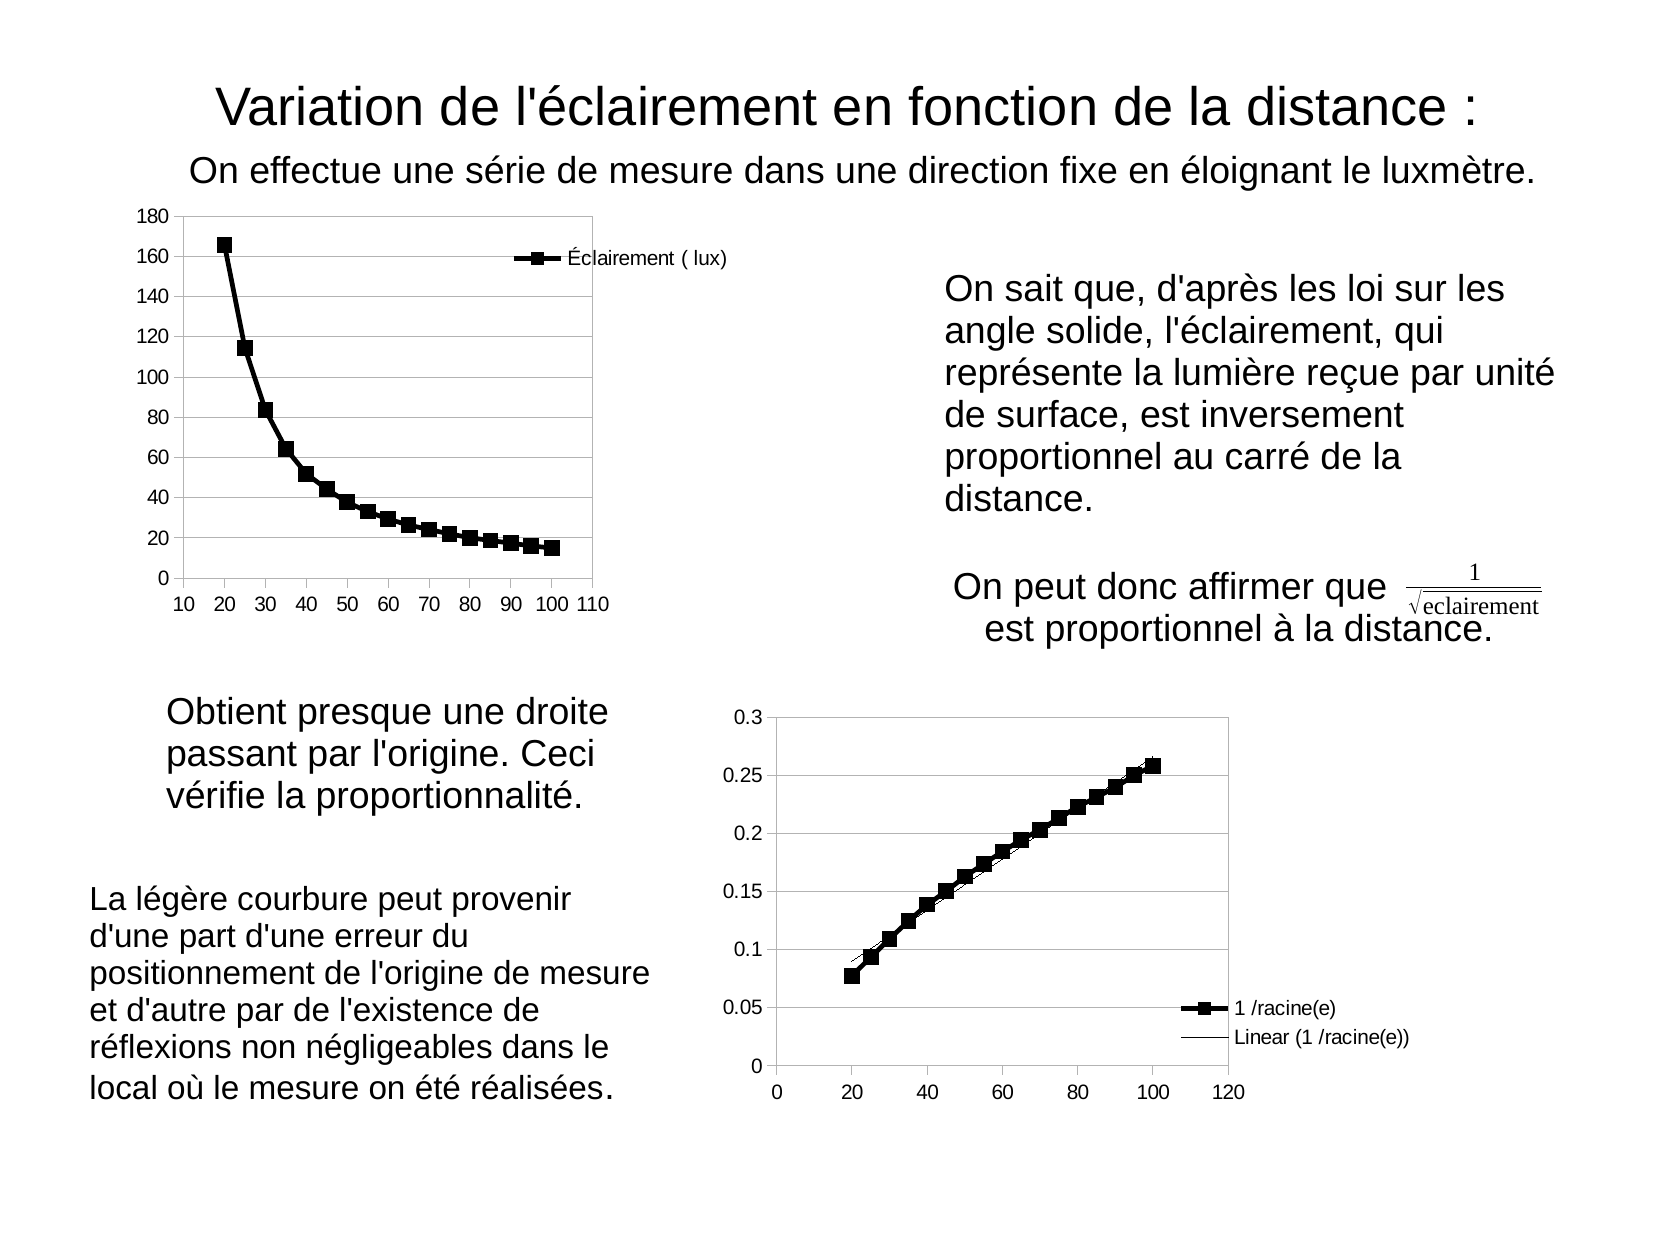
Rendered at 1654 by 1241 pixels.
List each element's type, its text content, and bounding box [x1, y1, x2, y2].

text_box Obtient presque une droite passant par l'origine. Ceci vérifie la proportionnalité. [151, 682, 671, 824]
text_box Variation de l'éclairement en fonction de la distance : [200, 68, 1492, 142]
chart [1399, 558, 1550, 620]
chart [706, 697, 1516, 1113]
text_box On peut donc affirmer que est proportionnel à la distance. [938, 558, 1559, 657]
chart [121, 196, 863, 625]
text_box La légère courbure peut provenir d'une part d'une erreur du positionnement de l'origine de mesure et d'autre par de l'existence de réflexions non négligeables dans le local où le mesure on été réalisées. [74, 872, 671, 1184]
text_box On effectue une série de mesure dans une direction fixe en éloignant le luxmètre. [174, 142, 1600, 221]
text_box On sait que, d'après les loi sur les angle solide, l'éclairement, qui représente la lumière reçue par unité de surface, est inversement proportionnel au carré de la distance. [929, 260, 1573, 527]
